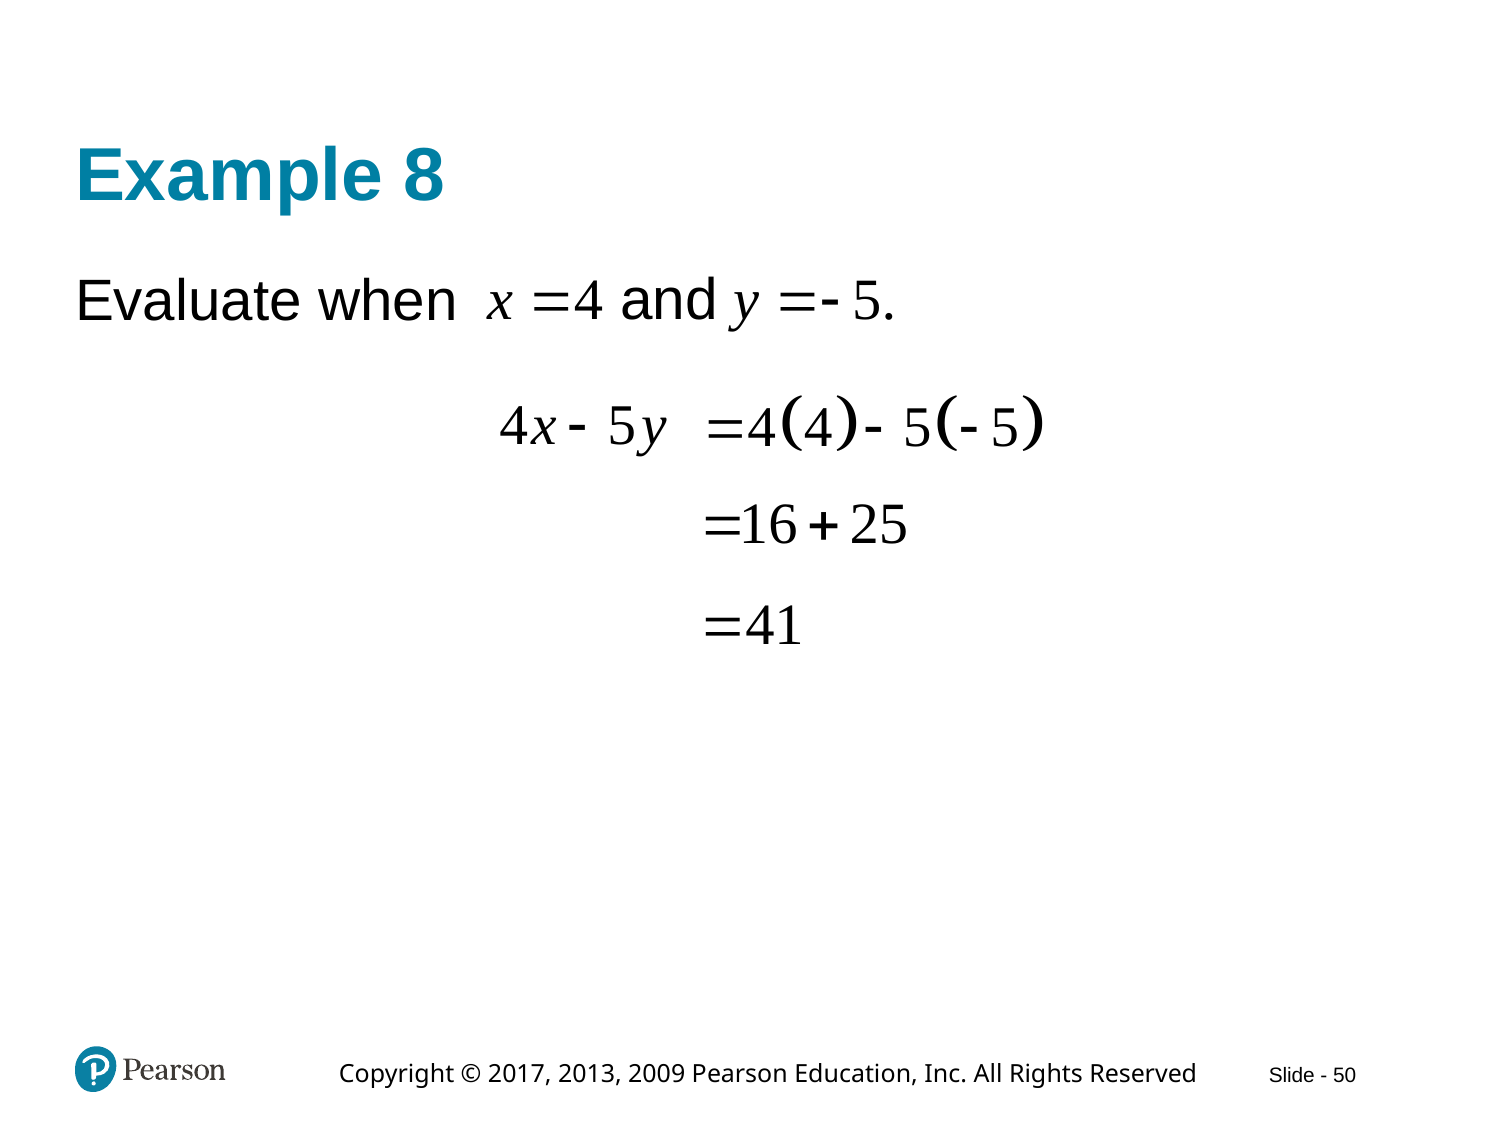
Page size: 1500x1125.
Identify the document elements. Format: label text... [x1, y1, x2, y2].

chart [695, 598, 804, 650]
chart [481, 270, 897, 339]
title Example 8 [75, 35, 1425, 216]
chart [698, 391, 1044, 473]
list Evaluate when [75, 262, 475, 331]
chart [495, 398, 673, 464]
chart [695, 497, 911, 552]
